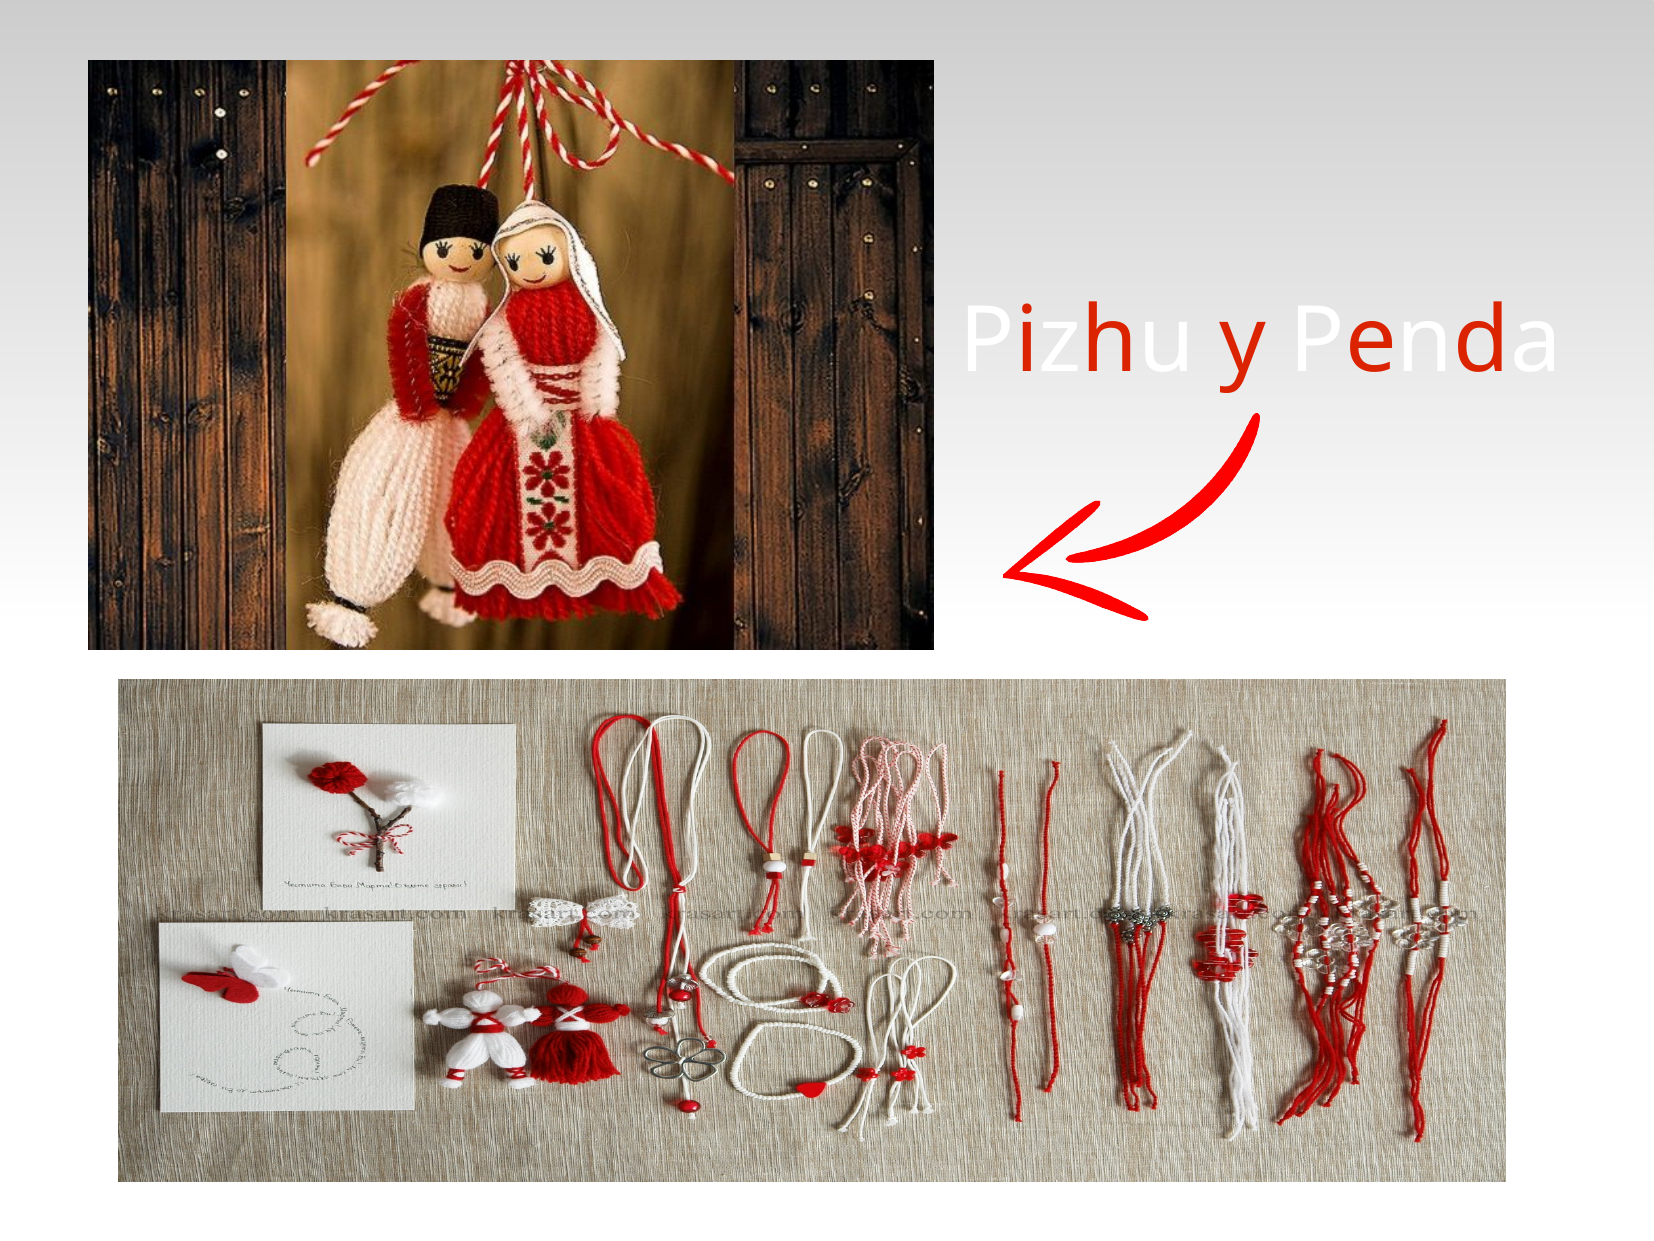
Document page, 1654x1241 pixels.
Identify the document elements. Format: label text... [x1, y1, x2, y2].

picture [88, 60, 934, 650]
picture [118, 679, 1506, 1182]
text_box Pizhu y Penda [944, 265, 1654, 409]
picture [1003, 413, 1260, 621]
